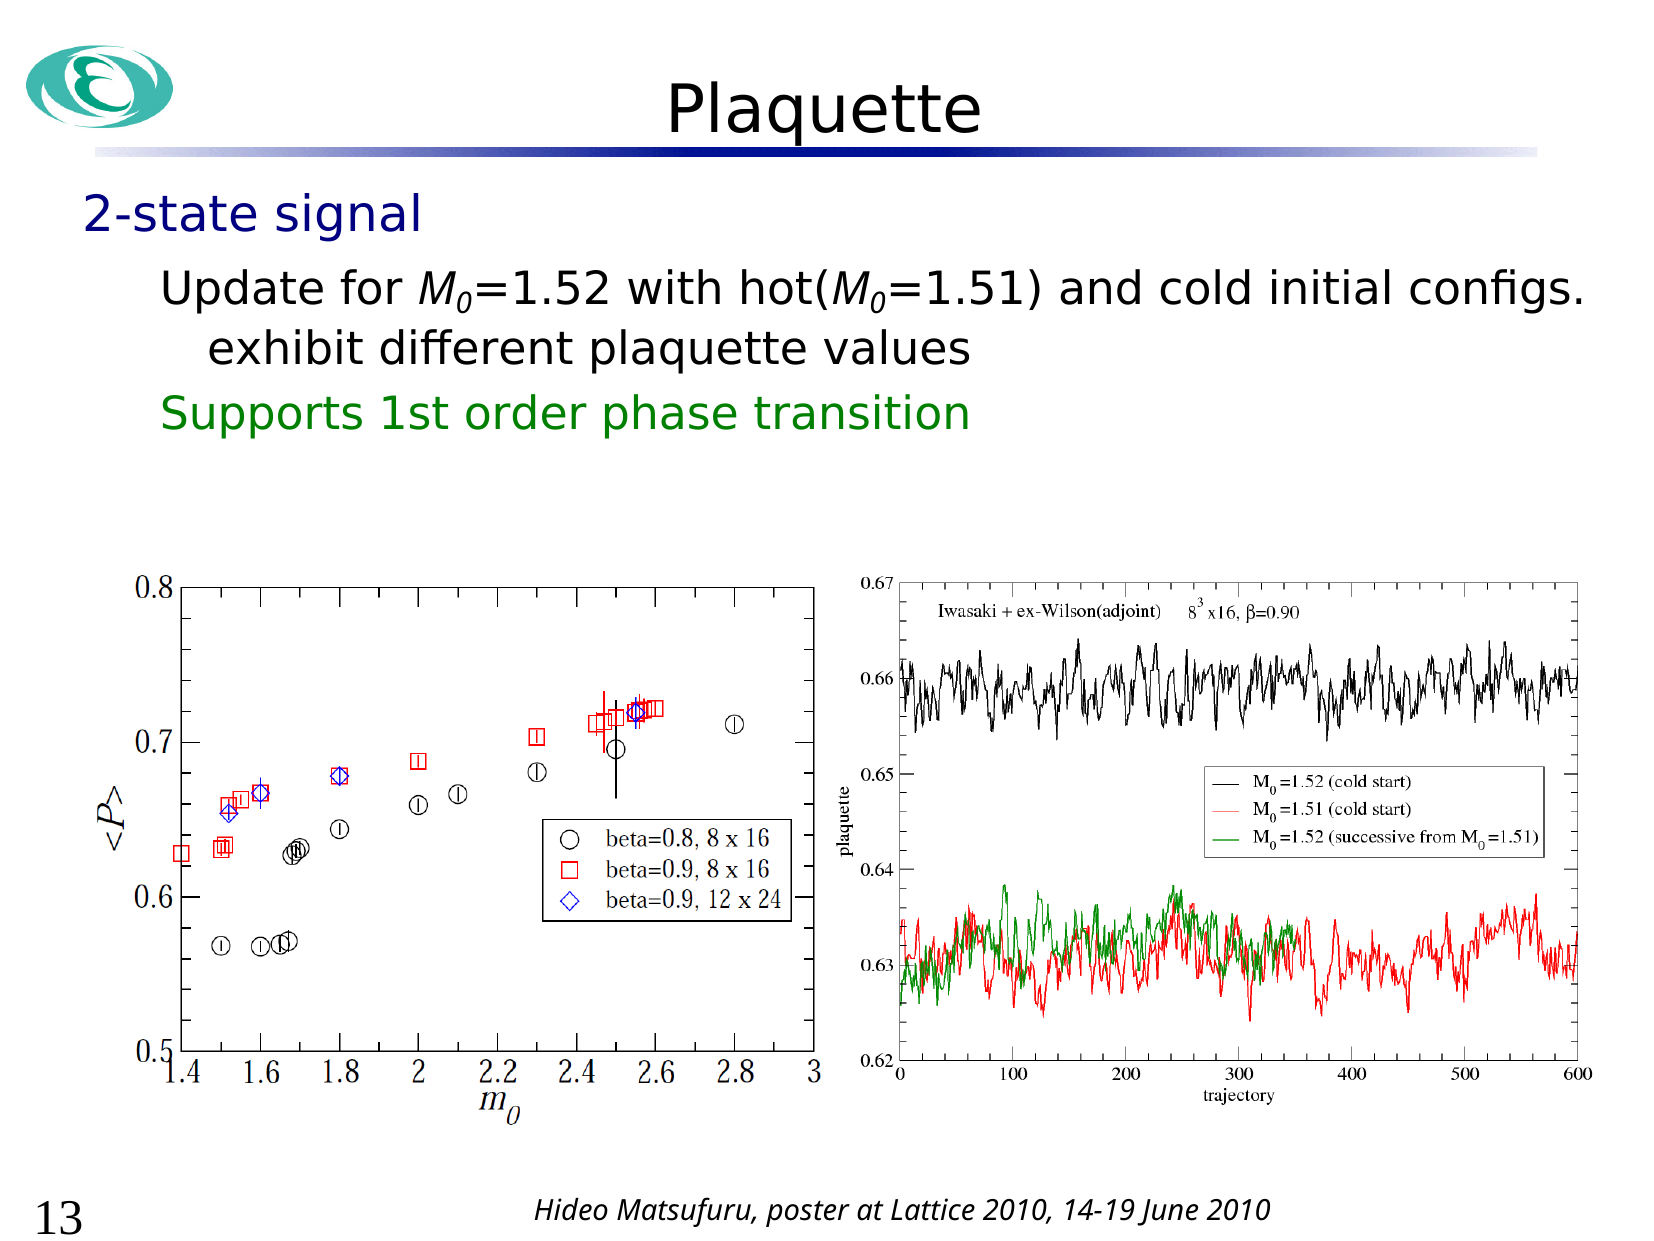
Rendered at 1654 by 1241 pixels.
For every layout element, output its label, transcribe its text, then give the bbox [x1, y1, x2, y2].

picture [88, 570, 824, 1127]
picture [1450, 147, 1538, 157]
picture [95, 147, 201, 157]
picture [831, 567, 1597, 1113]
picture [20, 37, 179, 136]
list 2-state signal Update for M0=1.52 with hot(M0=1.51) and cold initial configs. exhibit different plaquette values Supports 1st order phase transition [65, 185, 1605, 554]
title Plaquette [201, 56, 1450, 163]
